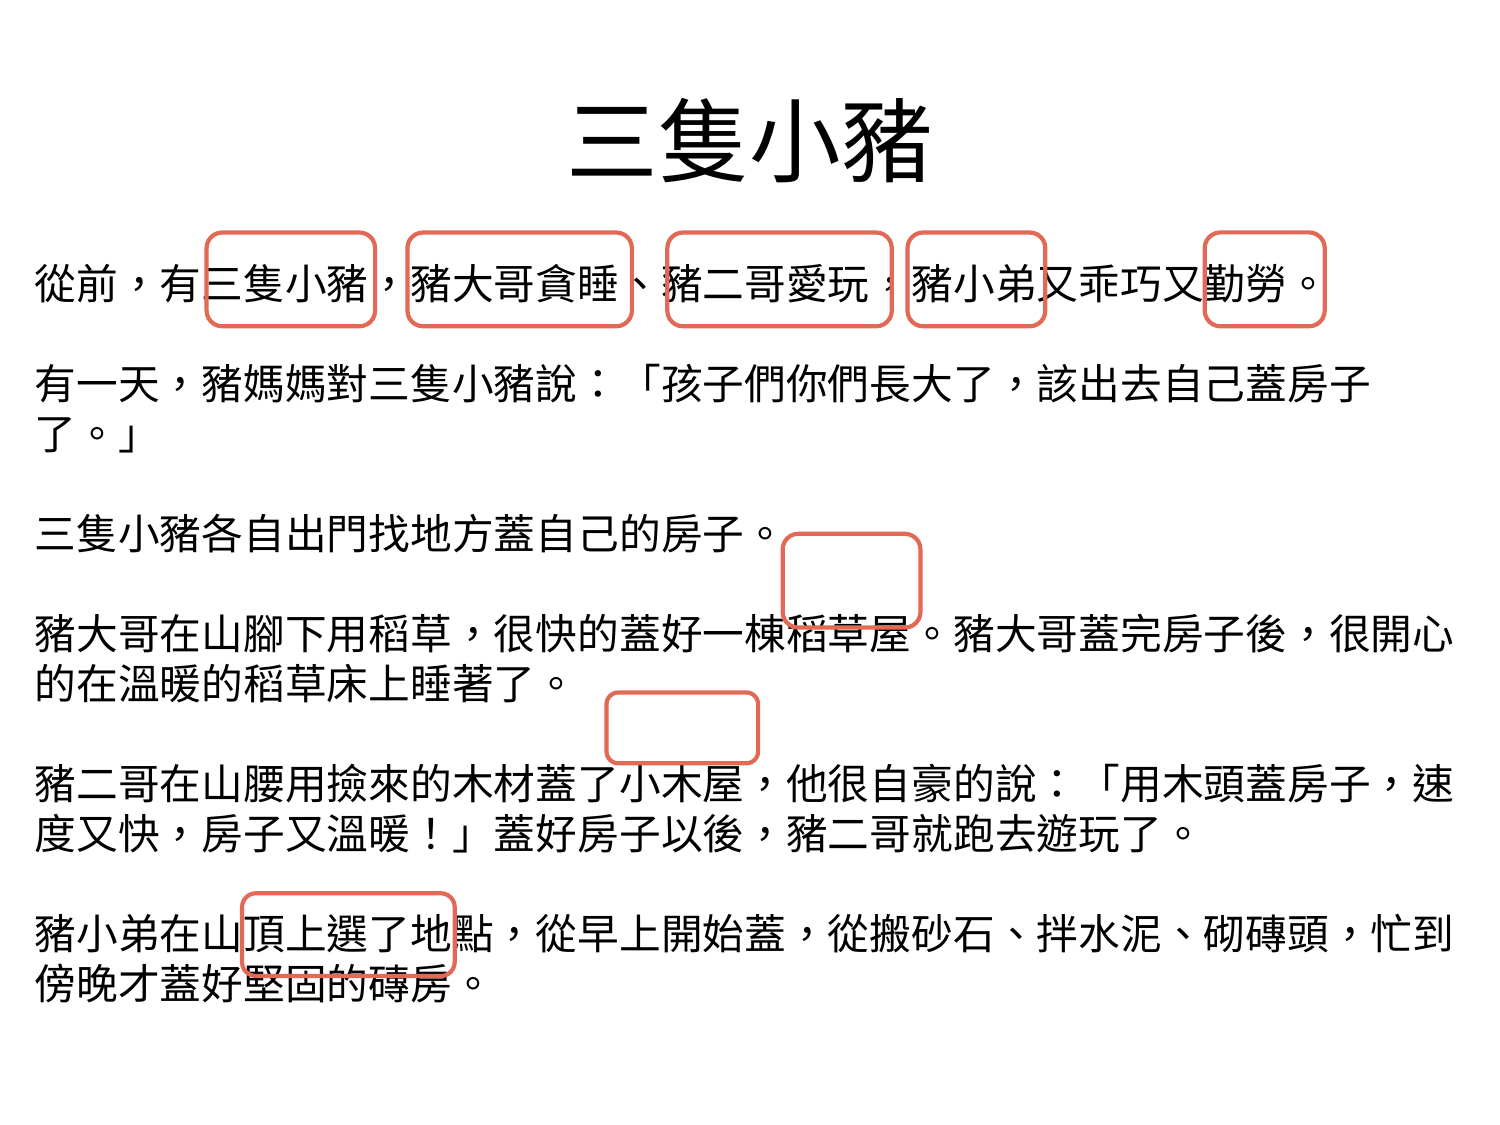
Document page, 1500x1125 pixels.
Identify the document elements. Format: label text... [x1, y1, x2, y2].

text_box 從前，有三隻小豬，豬大哥貪睡、豬二哥愛玩，豬小弟又乖巧又勤勞。 有一天，豬媽媽對三隻小豬說：「孩子們你們長大了，該出去自己蓋房子了。」 三隻小豬各自出門找地方蓋自己的房子。 豬大哥在山腳下用稻草，很快的蓋好一棟稻草屋。豬大哥蓋完房子後，很開心的在溫暖的稻草床上睡著了。 豬二哥在山腰用撿來的木材蓋了小木屋，他很自豪的說：「用木頭蓋房子，速度又快，房子又溫暖！」蓋好房子以後，豬二哥就跑去遊玩了。 豬小弟在山頂上選了地點，從早上開始蓋，從搬砂石、拌水泥、砌磚頭，忙到傍晚才蓋好堅固的磚房。 [19, 250, 1484, 1065]
text_box 從前，有三隻小豬，豬大哥貪睡、豬二哥愛玩，豬小弟又乖巧又勤勞。 有一天，豬媽媽對三隻小豬說：「孩子們你們長大了，該出去自己蓋房子了。」 三隻小豬各自出門找地方蓋自己的房子。 豬大哥在山腳下用稻草，很快的蓋好一棟稻草屋。豬大哥蓋完房子後，很開心的在溫暖的稻草床上睡著了。 豬二哥在山腰用撿來的木材蓋了小木屋，他很自豪的說：「用木頭蓋房子，速度又快，房子又溫暖！」蓋好房子以後，豬二哥就跑去遊玩了。 豬小弟在山頂上選了地點，從早上開始蓋，從搬砂石、拌水泥、砌磚頭，忙到傍晚才蓋好堅固的磚房。 [410, 250, 629, 324]
text_box 從前，有三隻小豬，豬大哥貪睡、豬二哥愛玩，豬小弟又乖巧又勤勞。 有一天，豬媽媽對三隻小豬說：「孩子們你們長大了，該出去自己蓋房子了。」 三隻小豬各自出門找地方蓋自己的房子。 豬大哥在山腳下用稻草，很快的蓋好一棟稻草屋。豬大哥蓋完房子後，很開心的在溫暖的稻草床上睡著了。 豬二哥在山腰用撿來的木材蓋了小木屋，他很自豪的說：「用木頭蓋房子，速度又快，房子又溫暖！」蓋好房子以後，豬二哥就跑去遊玩了。 豬小弟在山頂上選了地點，從早上開始蓋，從搬砂石、拌水泥、砌磚頭，忙到傍晚才蓋好堅固的磚房。 [910, 250, 1043, 324]
text_box 從前，有三隻小豬，豬大哥貪睡、豬二哥愛玩，豬小弟又乖巧又勤勞。 有一天，豬媽媽對三隻小豬說：「孩子們你們長大了，該出去自己蓋房子了。」 三隻小豬各自出門找地方蓋自己的房子。 豬大哥在山腳下用稻草，很快的蓋好一棟稻草屋。豬大哥蓋完房子後，很開心的在溫暖的稻草床上睡著了。 豬二哥在山腰用撿來的木材蓋了小木屋，他很自豪的說：「用木頭蓋房子，速度又快，房子又溫暖！」蓋好房子以後，豬二哥就跑去遊玩了。 豬小弟在山頂上選了地點，從早上開始蓋，從搬砂石、拌水泥、砌磚頭，忙到傍晚才蓋好堅固的磚房。 [209, 250, 373, 324]
text_box 從前，有三隻小豬，豬大哥貪睡、豬二哥愛玩，豬小弟又乖巧又勤勞。 有一天，豬媽媽對三隻小豬說：「孩子們你們長大了，該出去自己蓋房子了。」 三隻小豬各自出門找地方蓋自己的房子。 豬大哥在山腳下用稻草，很快的蓋好一棟稻草屋。豬大哥蓋完房子後，很開心的在溫暖的稻草床上睡著了。 豬二哥在山腰用撿來的木材蓋了小木屋，他很自豪的說：「用木頭蓋房子，速度又快，房子又溫暖！」蓋好房子以後，豬二哥就跑去遊玩了。 豬小弟在山頂上選了地點，從早上開始蓋，從搬砂石、拌水泥、砌磚頭，忙到傍晚才蓋好堅固的磚房。 [1207, 250, 1322, 324]
title 三隻小豬 [75, 45, 1426, 233]
text_box 從前，有三隻小豬，豬大哥貪睡、豬二哥愛玩，豬小弟又乖巧又勤勞。 有一天，豬媽媽對三隻小豬說：「孩子們你們長大了，該出去自己蓋房子了。」 三隻小豬各自出門找地方蓋自己的房子。 豬大哥在山腳下用稻草，很快的蓋好一棟稻草屋。豬大哥蓋完房子後，很開心的在溫暖的稻草床上睡著了。 豬二哥在山腰用撿來的木材蓋了小木屋，他很自豪的說：「用木頭蓋房子，速度又快，房子又溫暖！」蓋好房子以後，豬二哥就跑去遊玩了。 豬小弟在山頂上選了地點，從早上開始蓋，從搬砂石、拌水泥、砌磚頭，忙到傍晚才蓋好堅固的磚房。 [670, 250, 889, 324]
